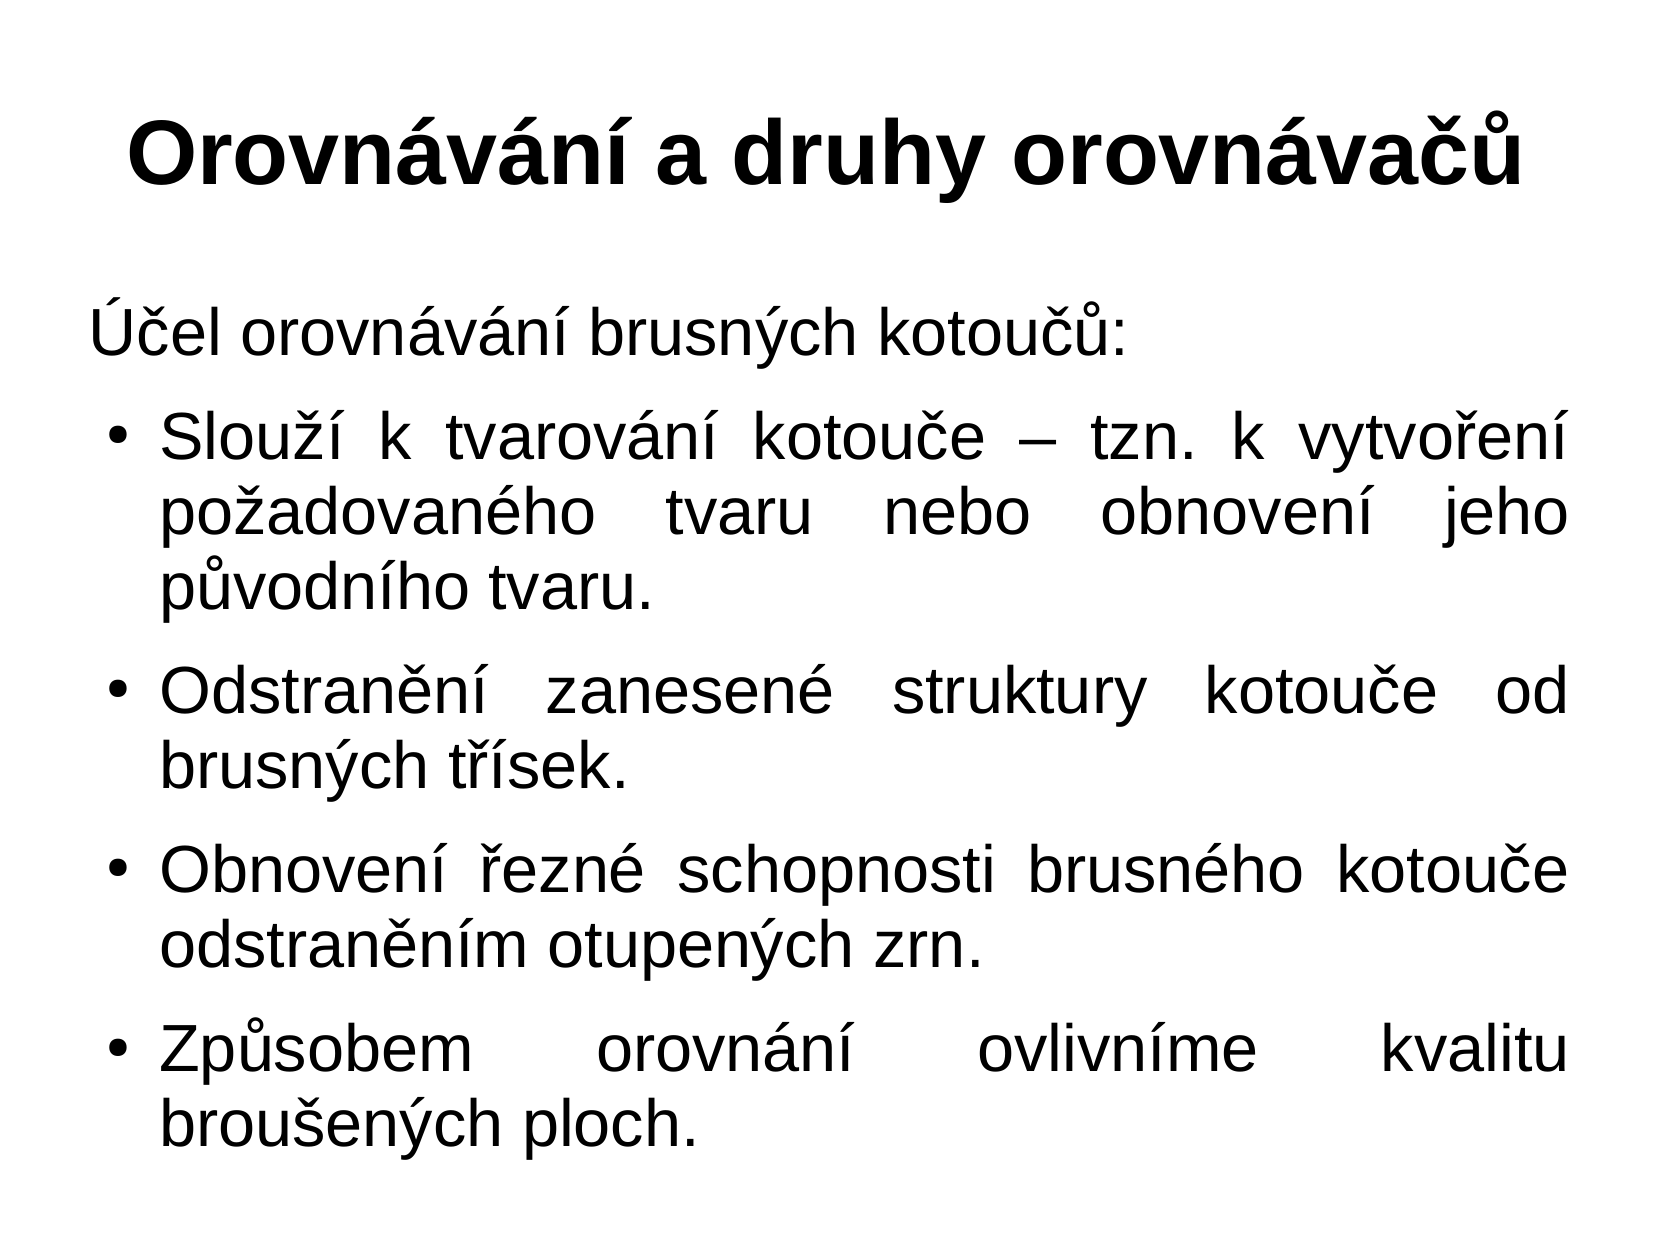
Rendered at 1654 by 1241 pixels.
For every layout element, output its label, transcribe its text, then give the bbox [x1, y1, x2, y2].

list Účel orovnávání brusných kotoučů: Slouží k tvarování kotouče – tzn. k vytvoření požadovaného tvaru nebo obnovení jeho původního tvaru. Odstranění zanesené struktury kotouče od brusných třísek. Obnovení řezné schopnosti brusného kotouče odstraněním otupených zrn. Způsobem orovnání ovlivníme kvalitu broušených ploch. [88, 295, 1571, 1162]
title Orovnávání a druhy orovnávačů [82, 49, 1571, 257]
